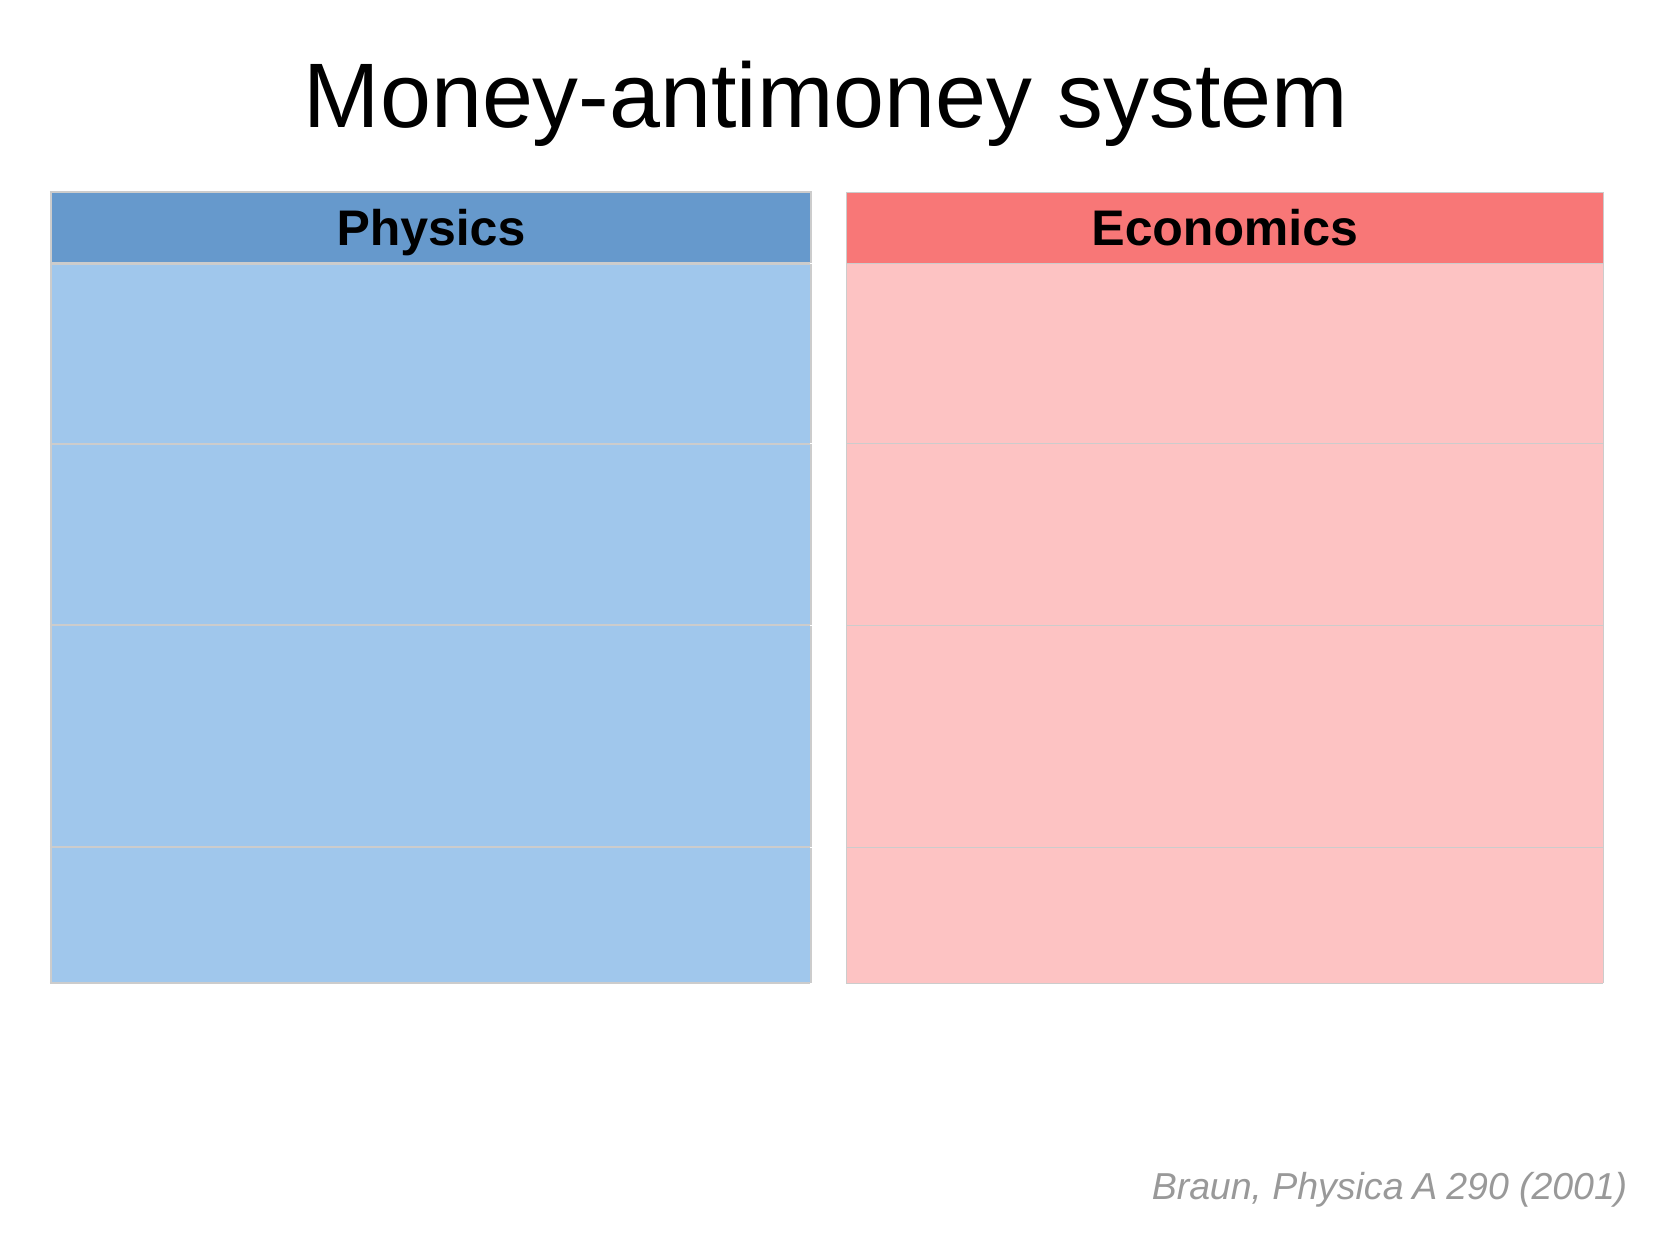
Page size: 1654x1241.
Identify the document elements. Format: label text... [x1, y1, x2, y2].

table_cell [847, 848, 1603, 983]
table_header Economics [847, 193, 1603, 263]
table_cell [847, 444, 1603, 625]
table_cell [812, 626, 846, 847]
table_cell [52, 445, 810, 624]
text_box Braun, Physica A 290 (2001) [1151, 1165, 1637, 1222]
table_cell [812, 848, 846, 983]
title Money-antimoney system [82, 44, 1571, 147]
table_cell [847, 626, 1603, 847]
table_header [812, 193, 846, 263]
table_cell [52, 626, 810, 846]
table_cell [847, 264, 1603, 443]
table_cell [812, 264, 846, 443]
table_cell [812, 444, 846, 625]
table_header Physics [52, 193, 810, 262]
table_cell [52, 265, 810, 443]
table_cell [52, 848, 810, 982]
